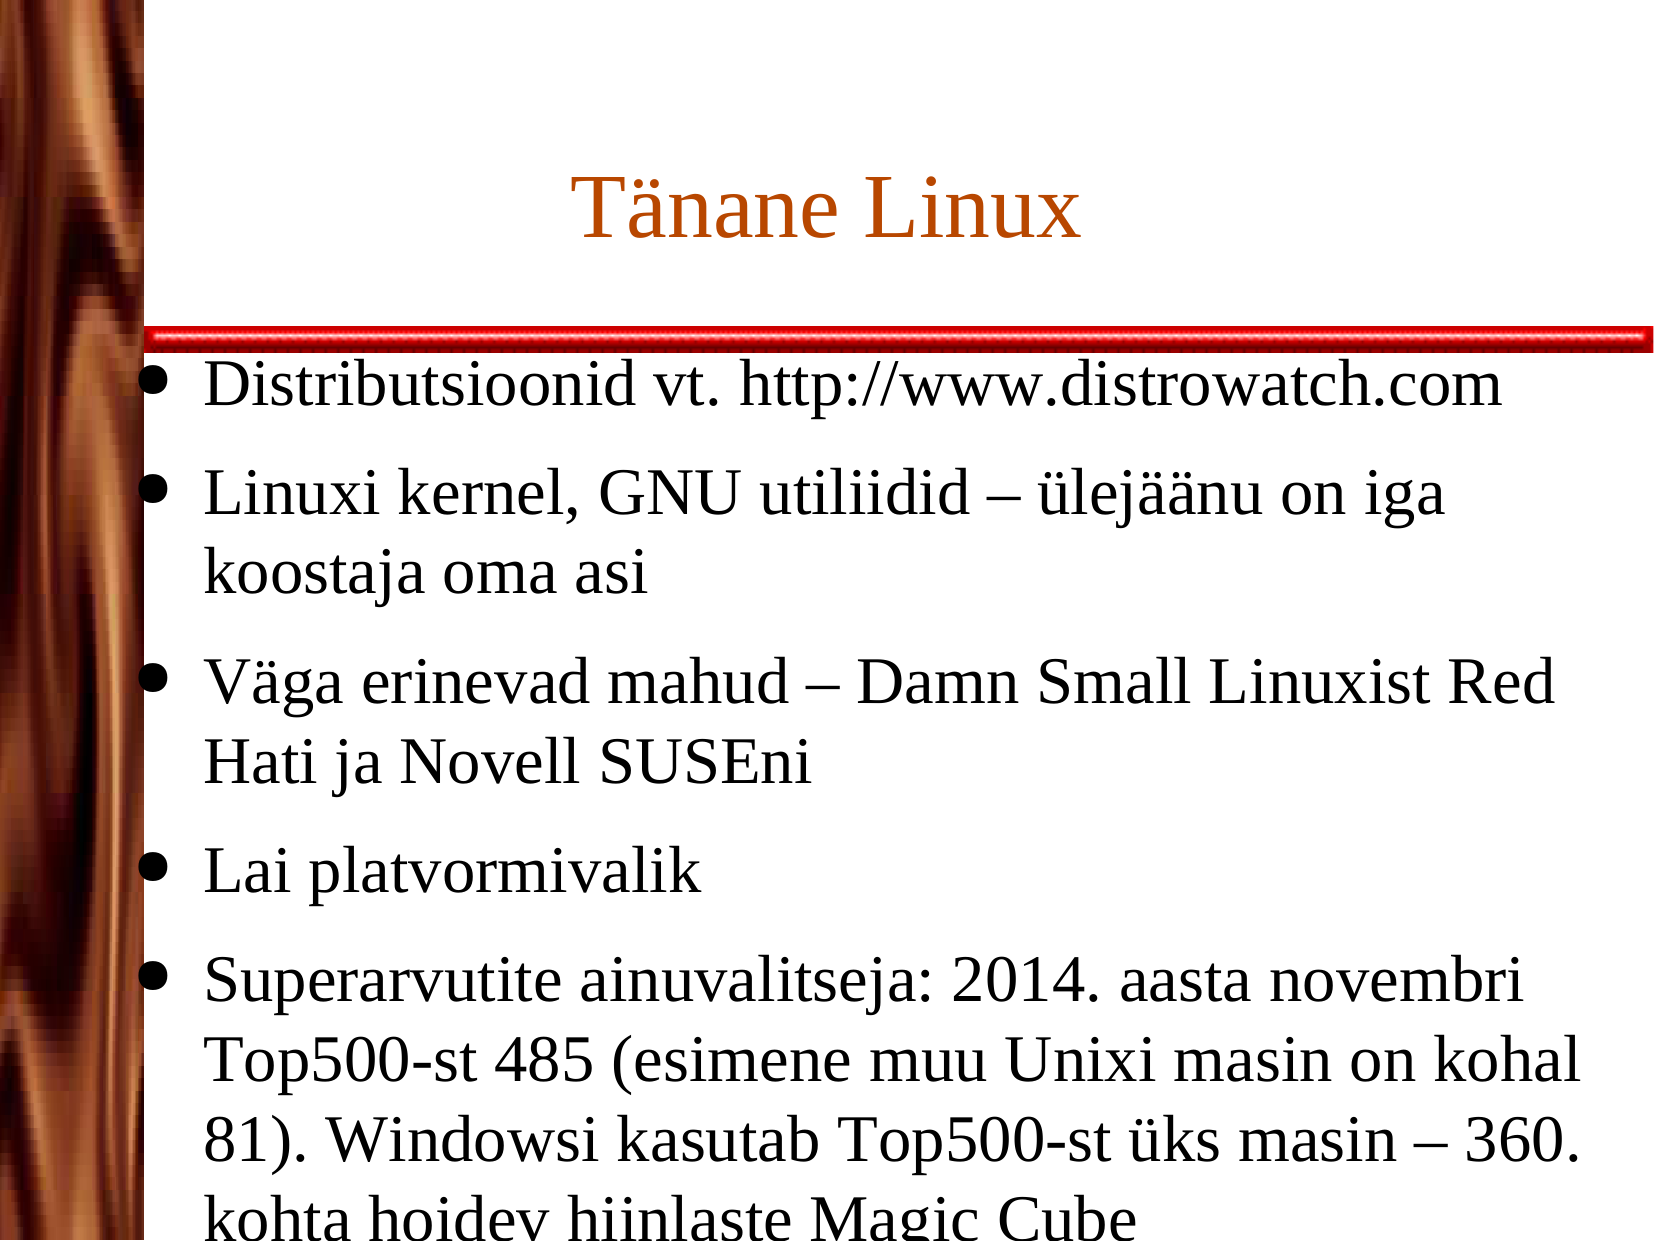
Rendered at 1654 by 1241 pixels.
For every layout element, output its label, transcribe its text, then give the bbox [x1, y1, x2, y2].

picture [0, 0, 1654, 1240]
title Tänane Linux [121, 100, 1533, 312]
list Distributsioonid vt. http://www.distrowatch.com Linuxi kernel, GNU utiliidid – ülejäänu on iga koostaja oma asi Väga erinevad mahud – Damn Small Linuxist Red Hati ja Novell SUSEni Lai platvormivalik Superarvutite ainuvalitseja: 2014. aasta novembri Top500-st 485 (esimene muu Unixi masin on kohal 81). Windowsi kasutab Top500-st üks masin – 360. kohta hoidev hiinlaste Magic Cube [121, 344, 1625, 1241]
